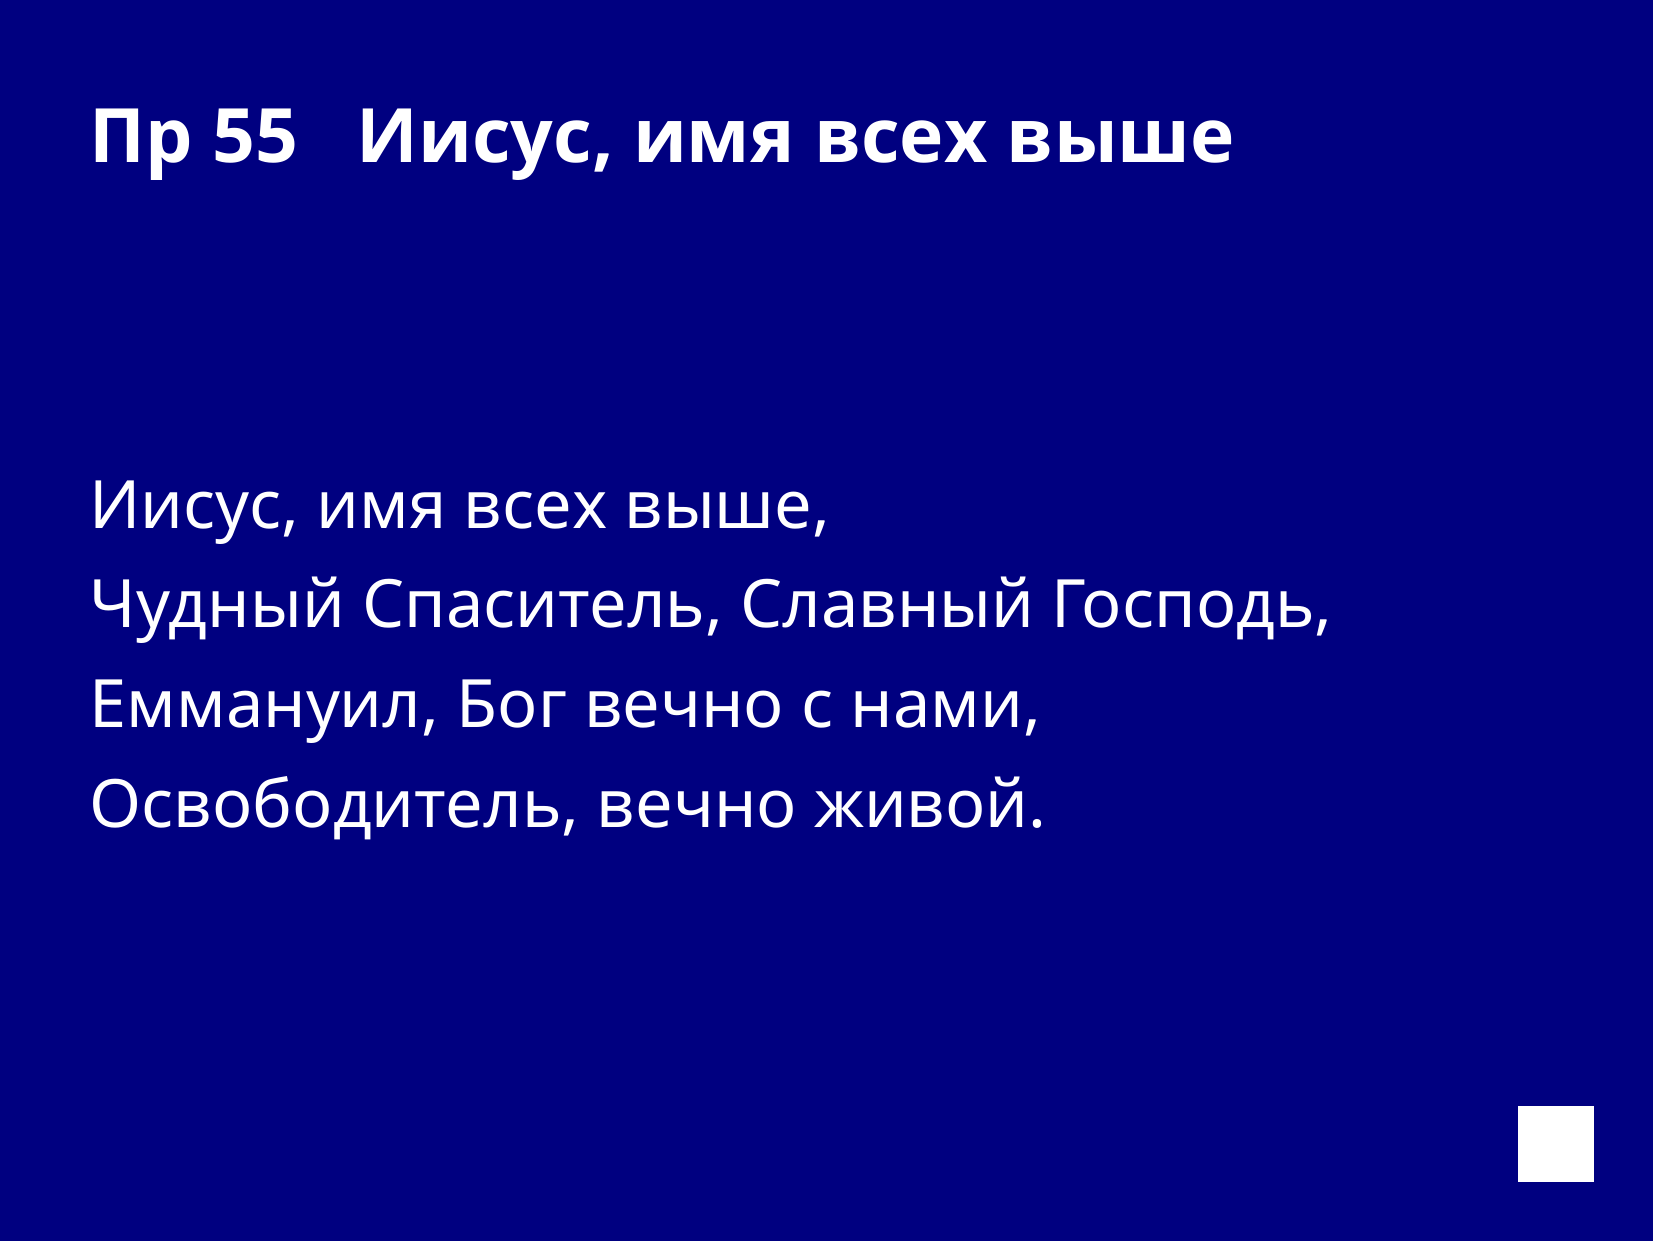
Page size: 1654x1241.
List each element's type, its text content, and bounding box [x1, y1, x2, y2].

text_box Пр 55 Иисус, имя всех выше [75, 75, 1576, 188]
text_box Иисус, имя всех выше, Чудный Спаситель, Славный Господь, Еммануил, Бог вечно с нами, Освободитель, вечно живой. [75, 188, 1576, 1163]
text_box [1518, 1106, 1594, 1182]
